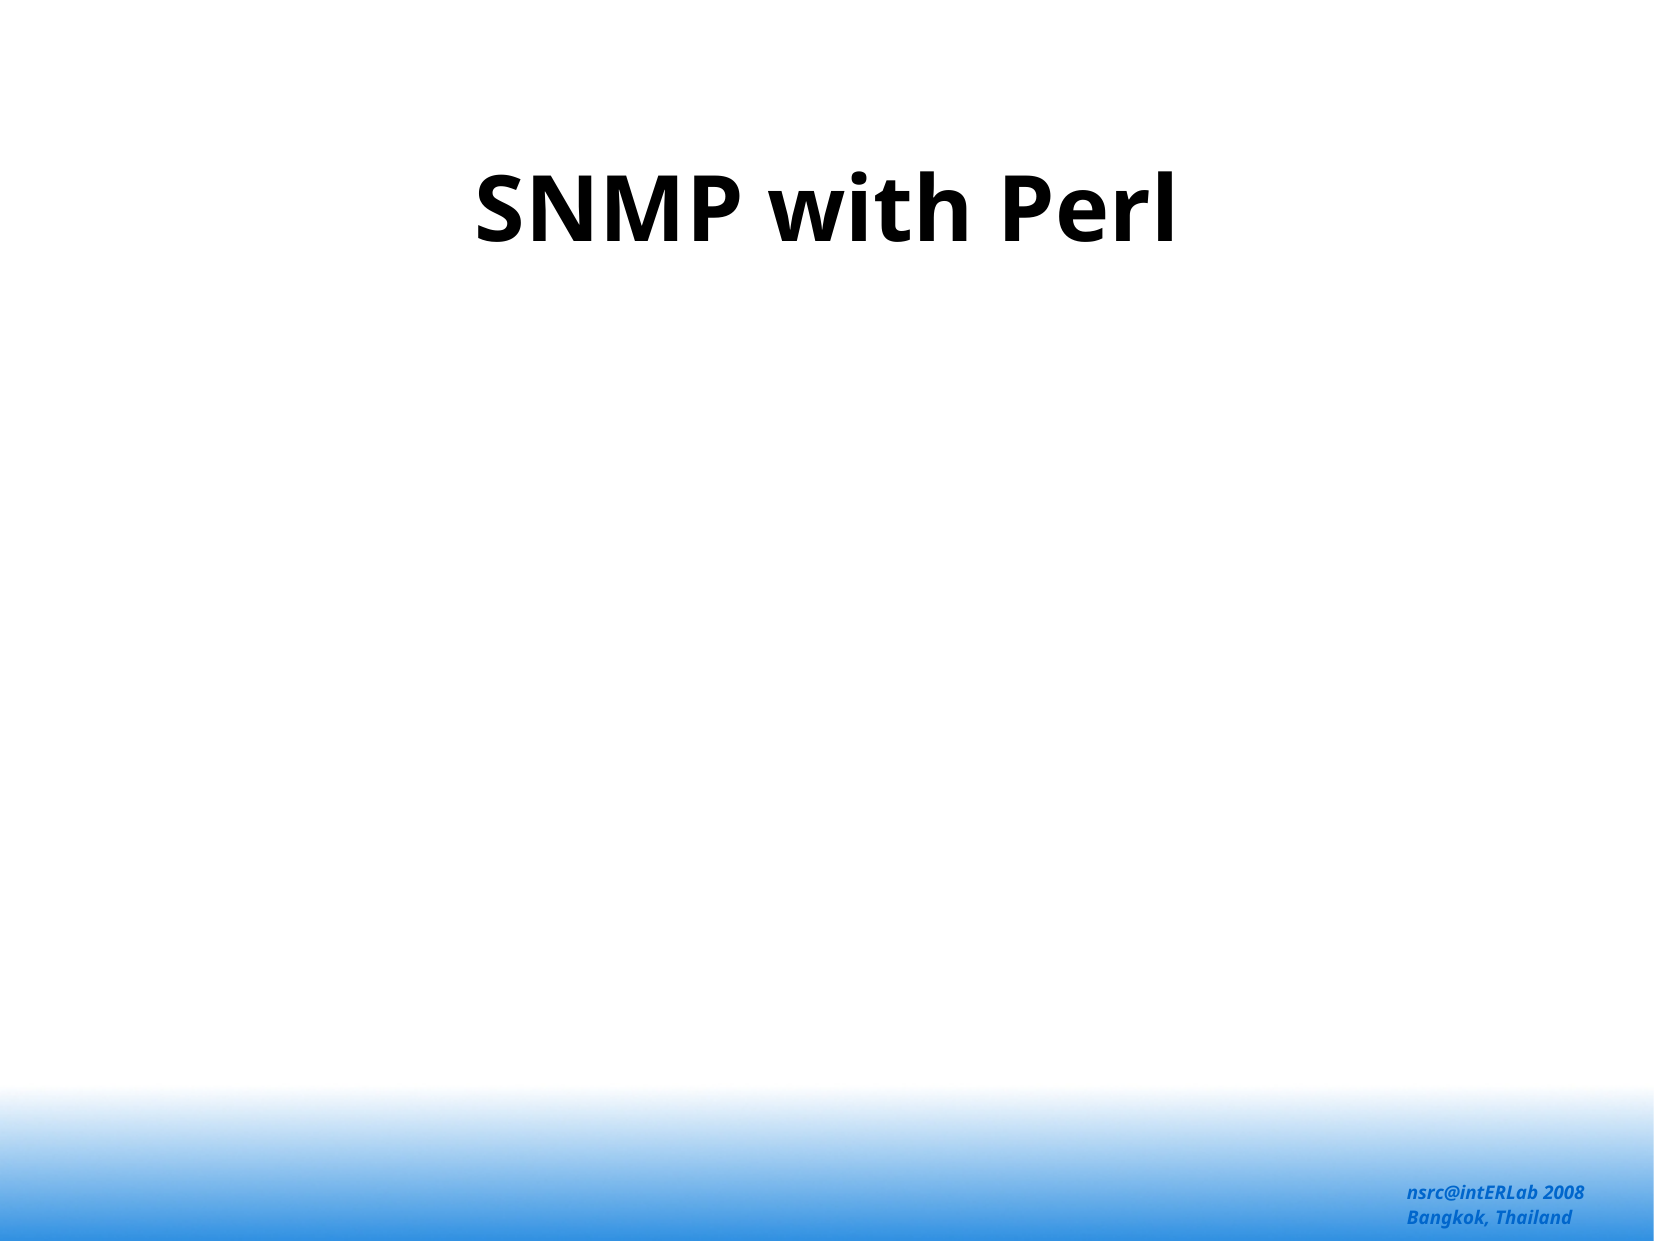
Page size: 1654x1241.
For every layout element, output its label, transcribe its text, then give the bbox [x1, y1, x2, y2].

picture [0, 1083, 1654, 1241]
title SNMP with Perl [121, 102, 1534, 310]
